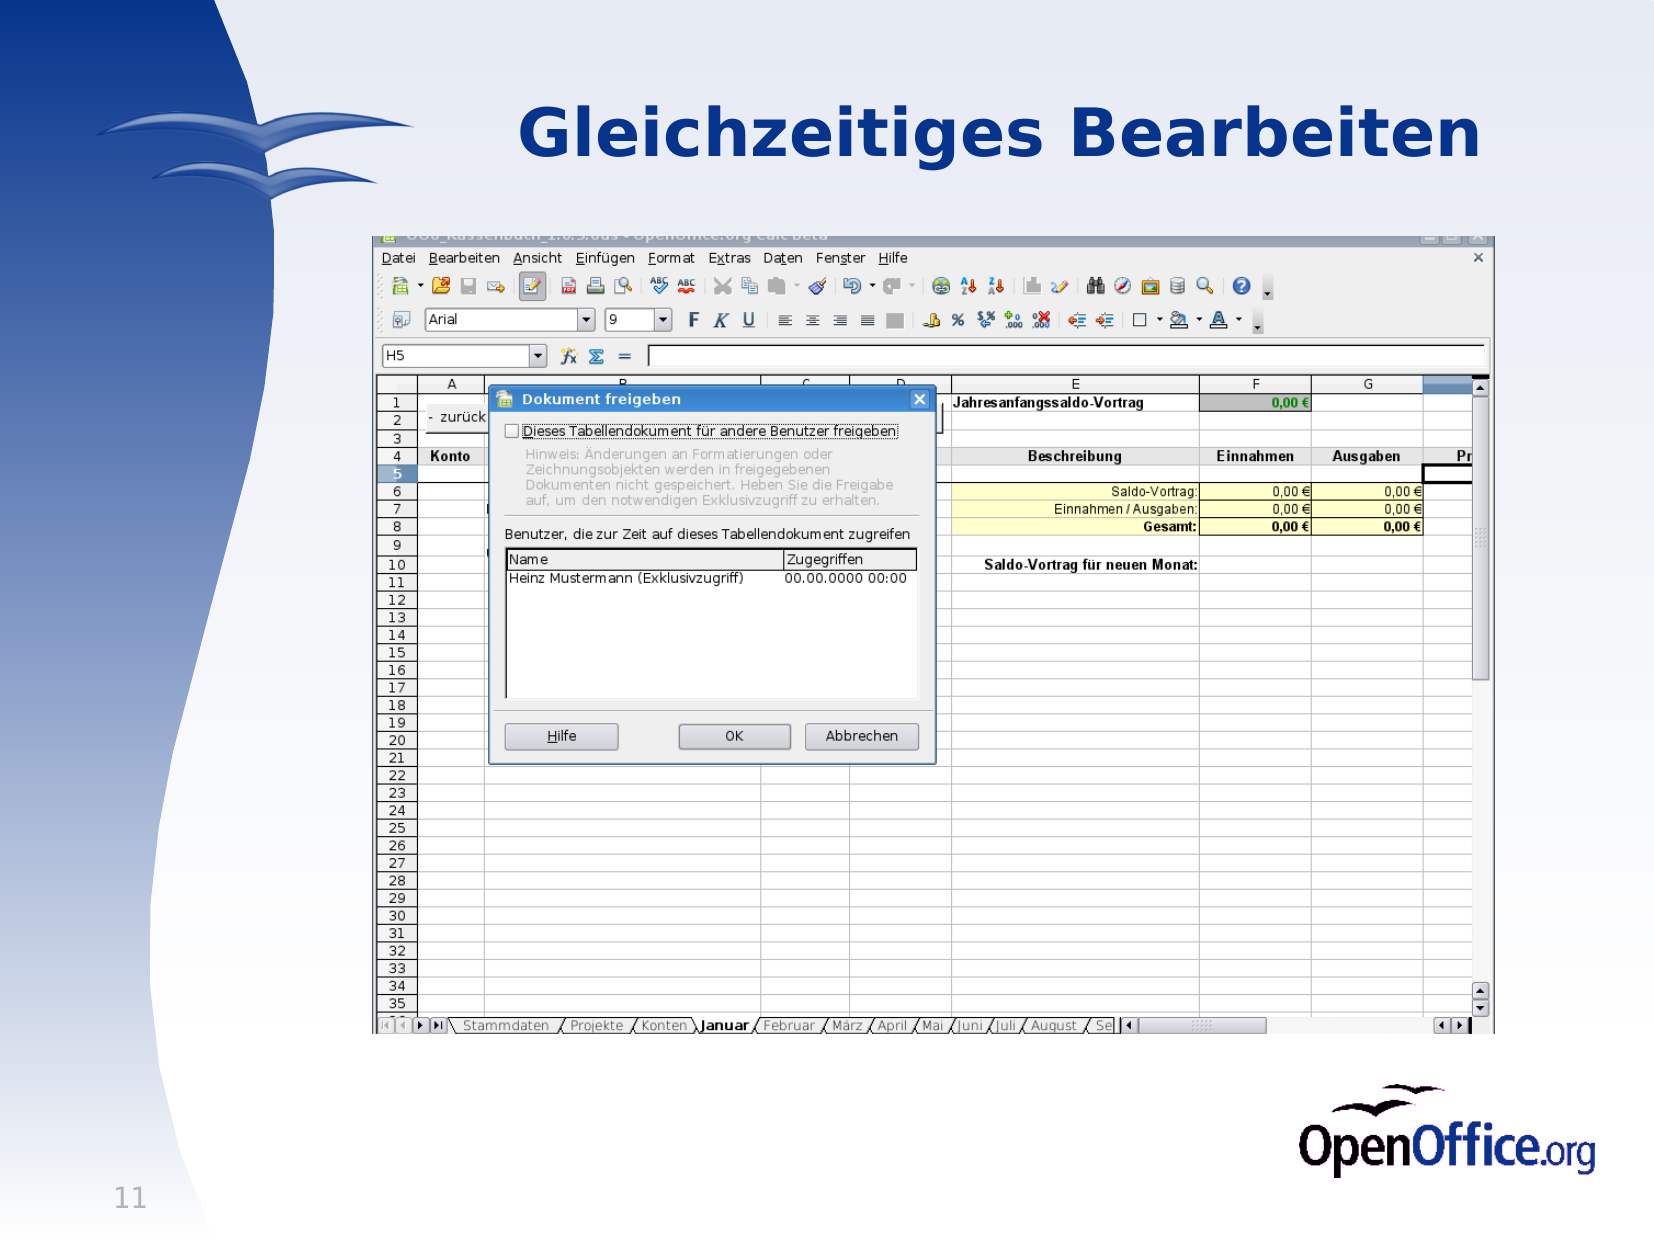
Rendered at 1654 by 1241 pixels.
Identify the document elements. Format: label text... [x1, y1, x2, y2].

picture [1299, 1084, 1595, 1178]
title Gleichzeitiges Bearbeiten [436, 94, 1565, 173]
chart [295, 236, 1565, 1034]
picture [152, 161, 379, 201]
picture [95, 100, 416, 162]
